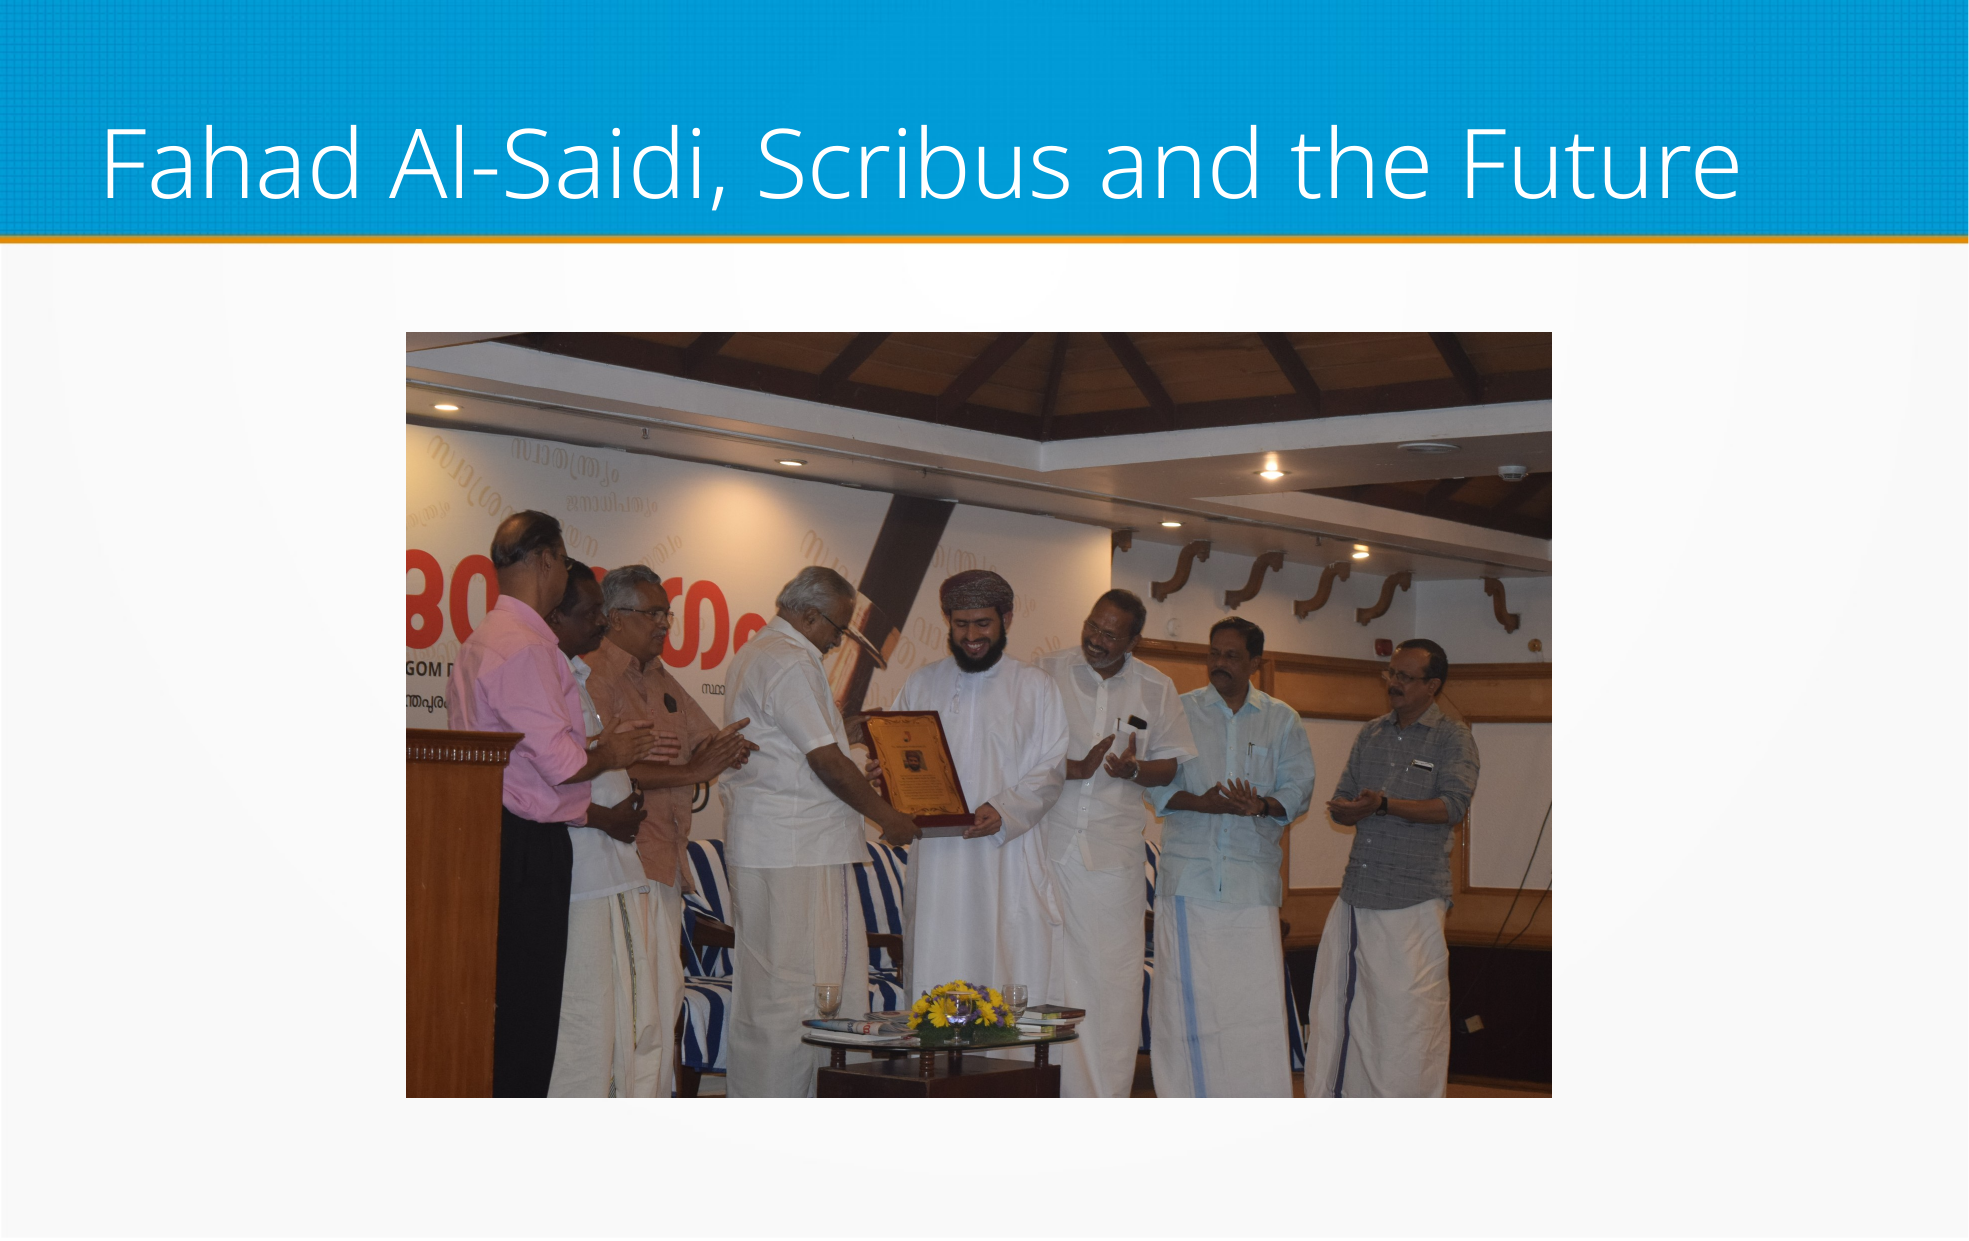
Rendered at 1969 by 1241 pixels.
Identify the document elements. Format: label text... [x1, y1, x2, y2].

title Fahad Al-Saidi, Scribus and the Future [98, 19, 1870, 227]
picture [0, 233, 1969, 1241]
